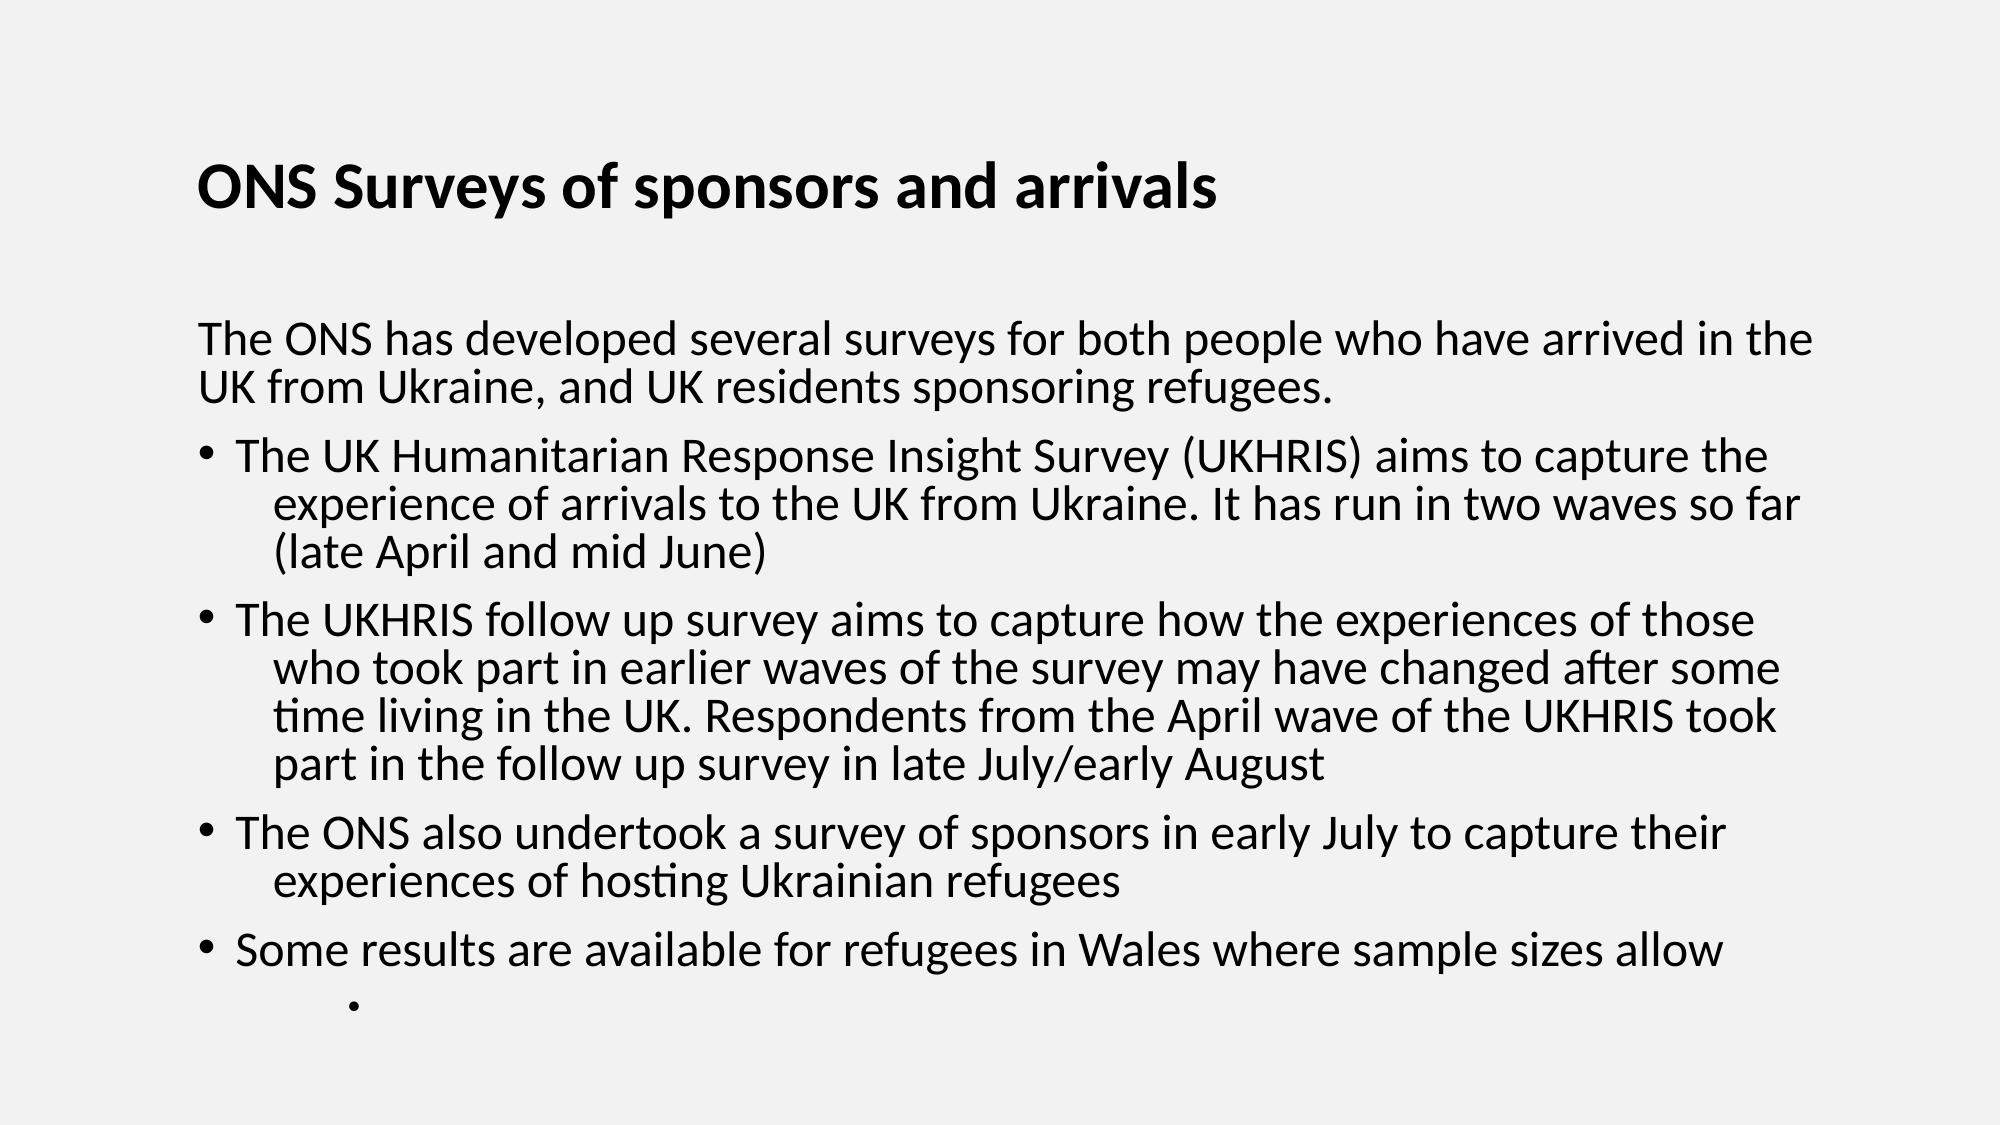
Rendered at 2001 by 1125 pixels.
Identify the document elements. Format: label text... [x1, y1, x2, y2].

list The ONS has developed several surveys for both people who have arrived in the UK from Ukraine, and UK residents sponsoring refugees. The UK Humanitarian Response Insight Survey (UKHRIS) aims to capture the experience of arrivals to the UK from Ukraine. It has run in two waves so far (late April and mid June) The UKHRIS follow up survey aims to capture how the experiences of those who took part in earlier waves of the survey may have changed after some time living in the UK. Respondents from the April wave of the UKHRIS took part in the follow up survey in late July/early August The ONS also undertook a survey of sponsors in early July to capture their experiences of hosting Ukrainian refugees Some results are available for refugees in Wales where sample sizes allow [183, 309, 1852, 1006]
title ONS Surveys of sponsors and arrivals [183, 90, 1852, 284]
